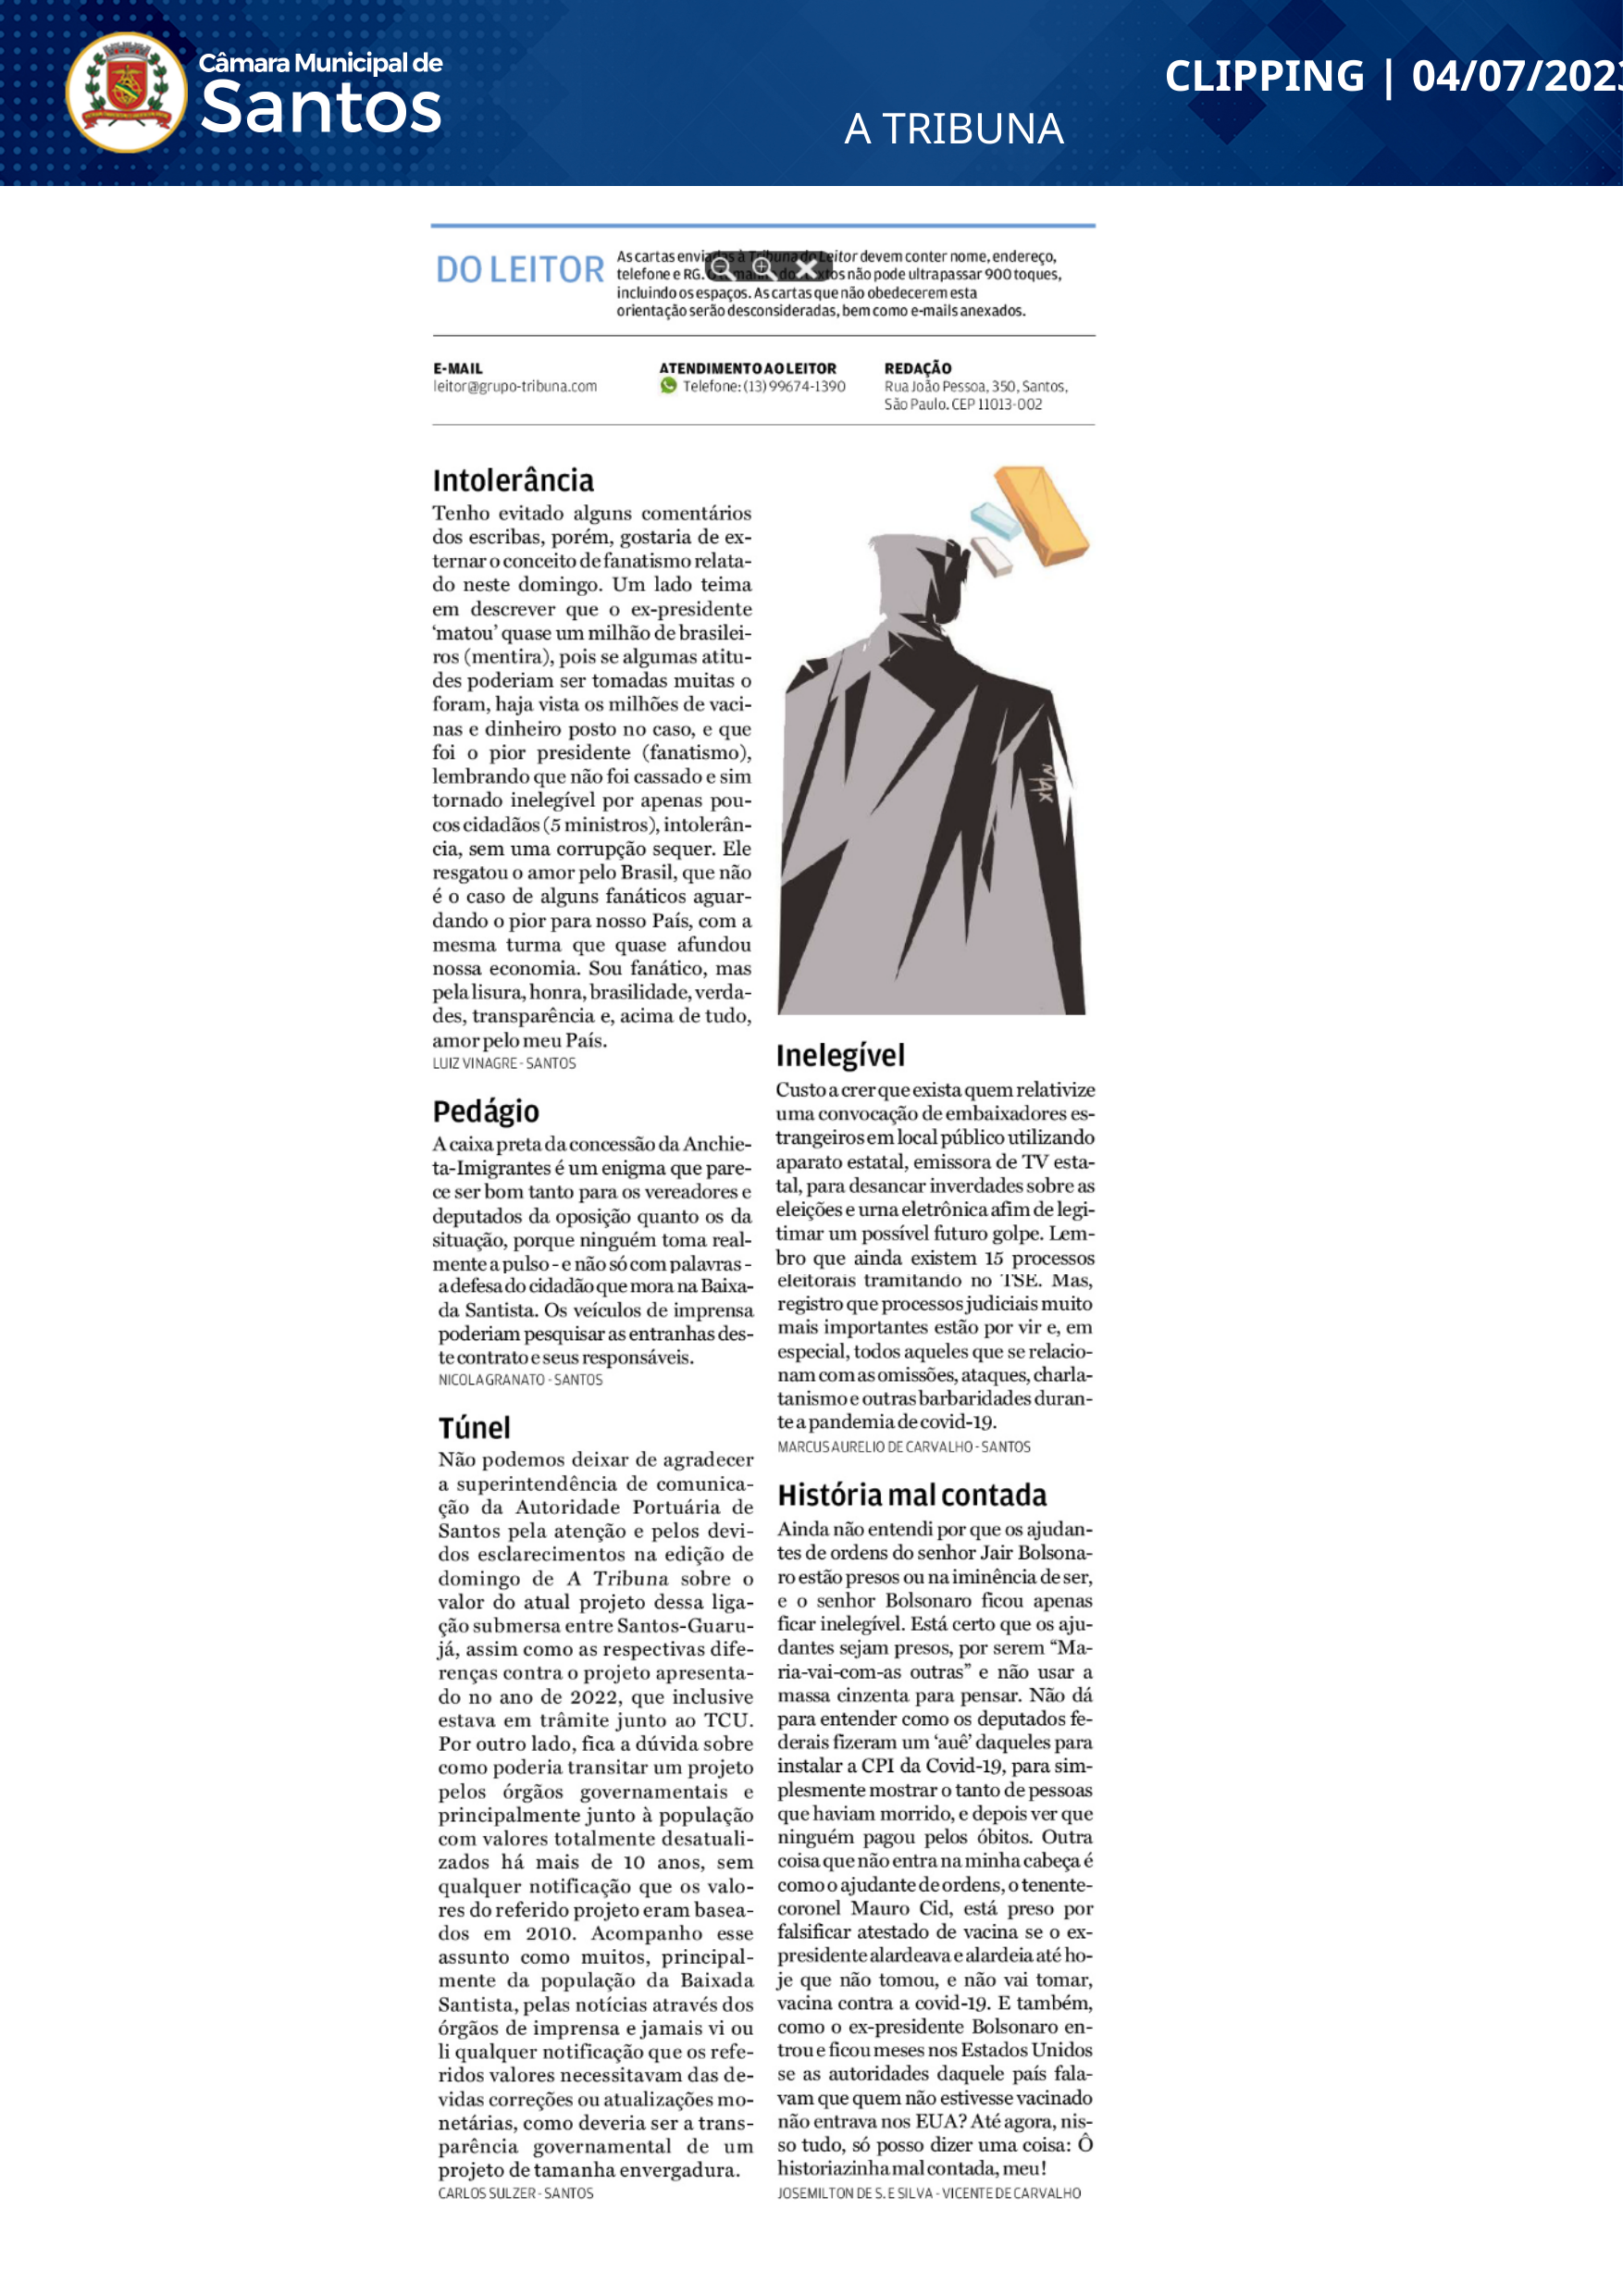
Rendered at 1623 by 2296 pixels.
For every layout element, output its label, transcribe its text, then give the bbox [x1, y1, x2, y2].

text_box A TRIBUNA [830, 90, 1574, 165]
picture [0, 0, 1623, 186]
picture [425, 215, 1109, 1273]
picture [425, 1274, 1109, 2220]
text_box CLIPPING | 04/07/2023 [1150, 39, 1574, 90]
